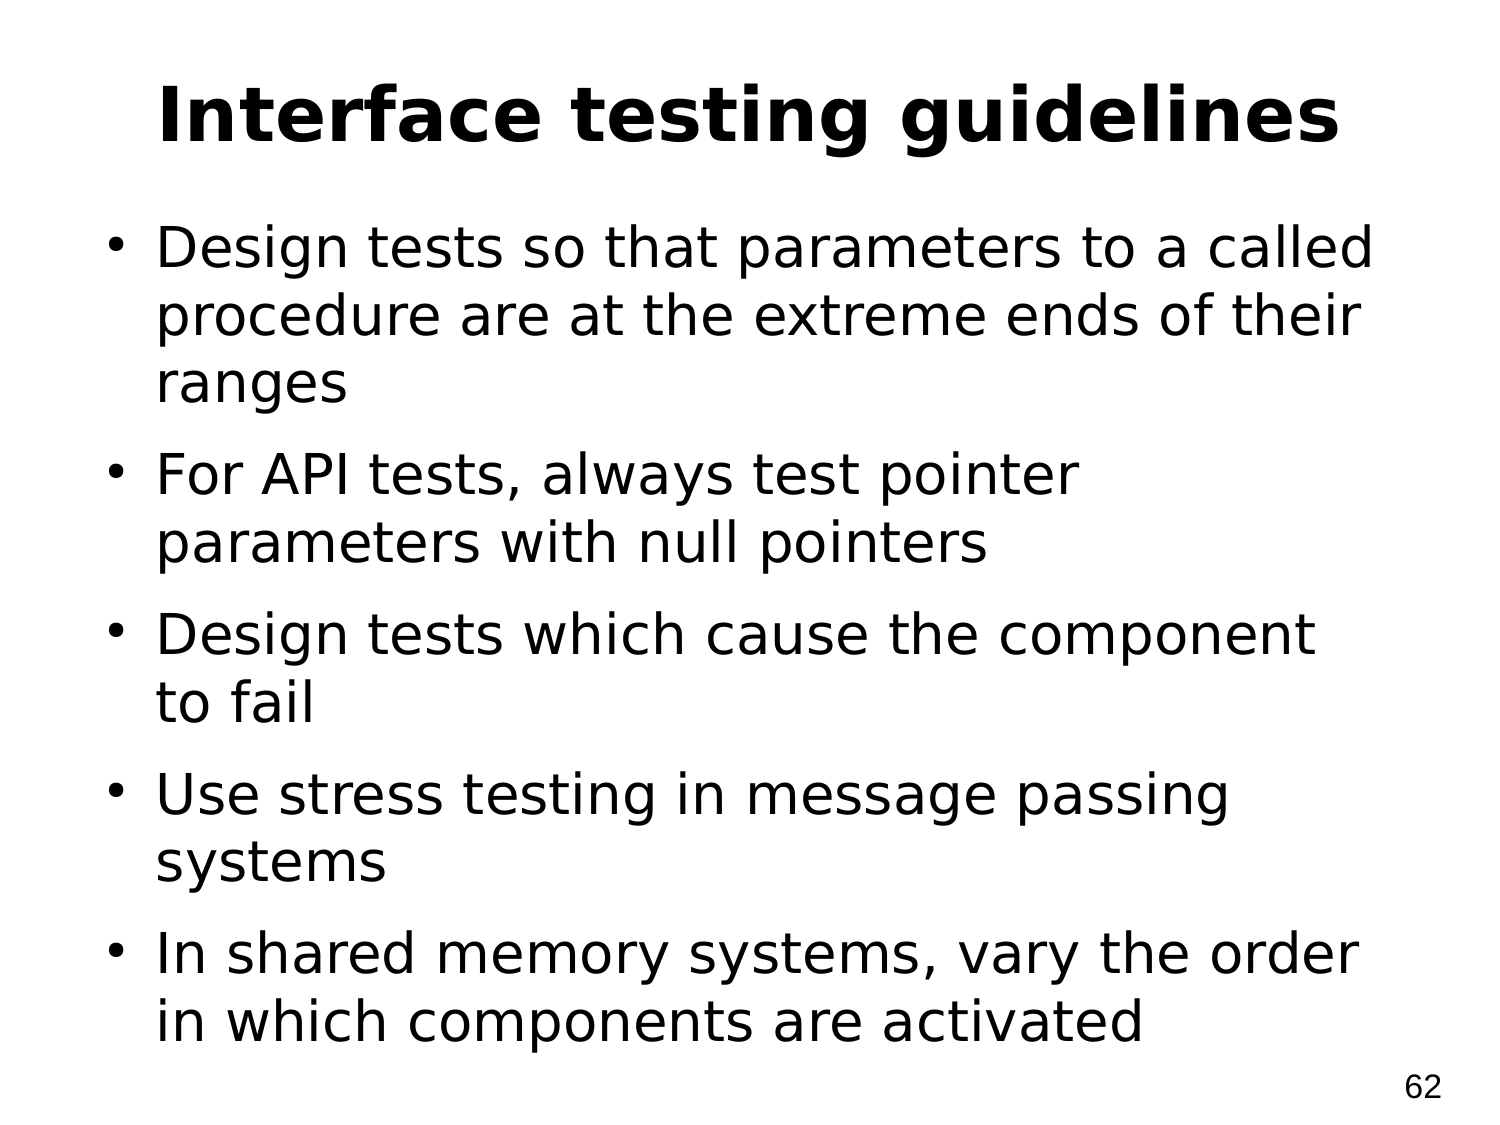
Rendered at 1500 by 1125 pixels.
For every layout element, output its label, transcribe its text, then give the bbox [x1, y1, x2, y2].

list Design tests so that parameters to a called procedure are at the extreme ends of their ranges For API tests, always test pointer parameters with null pointers Design tests which cause the component to fail Use stress testing in message passing systems In shared memory systems, vary the order in which components are activated [75, 204, 1395, 1075]
title Interface testing guidelines [75, 44, 1425, 177]
